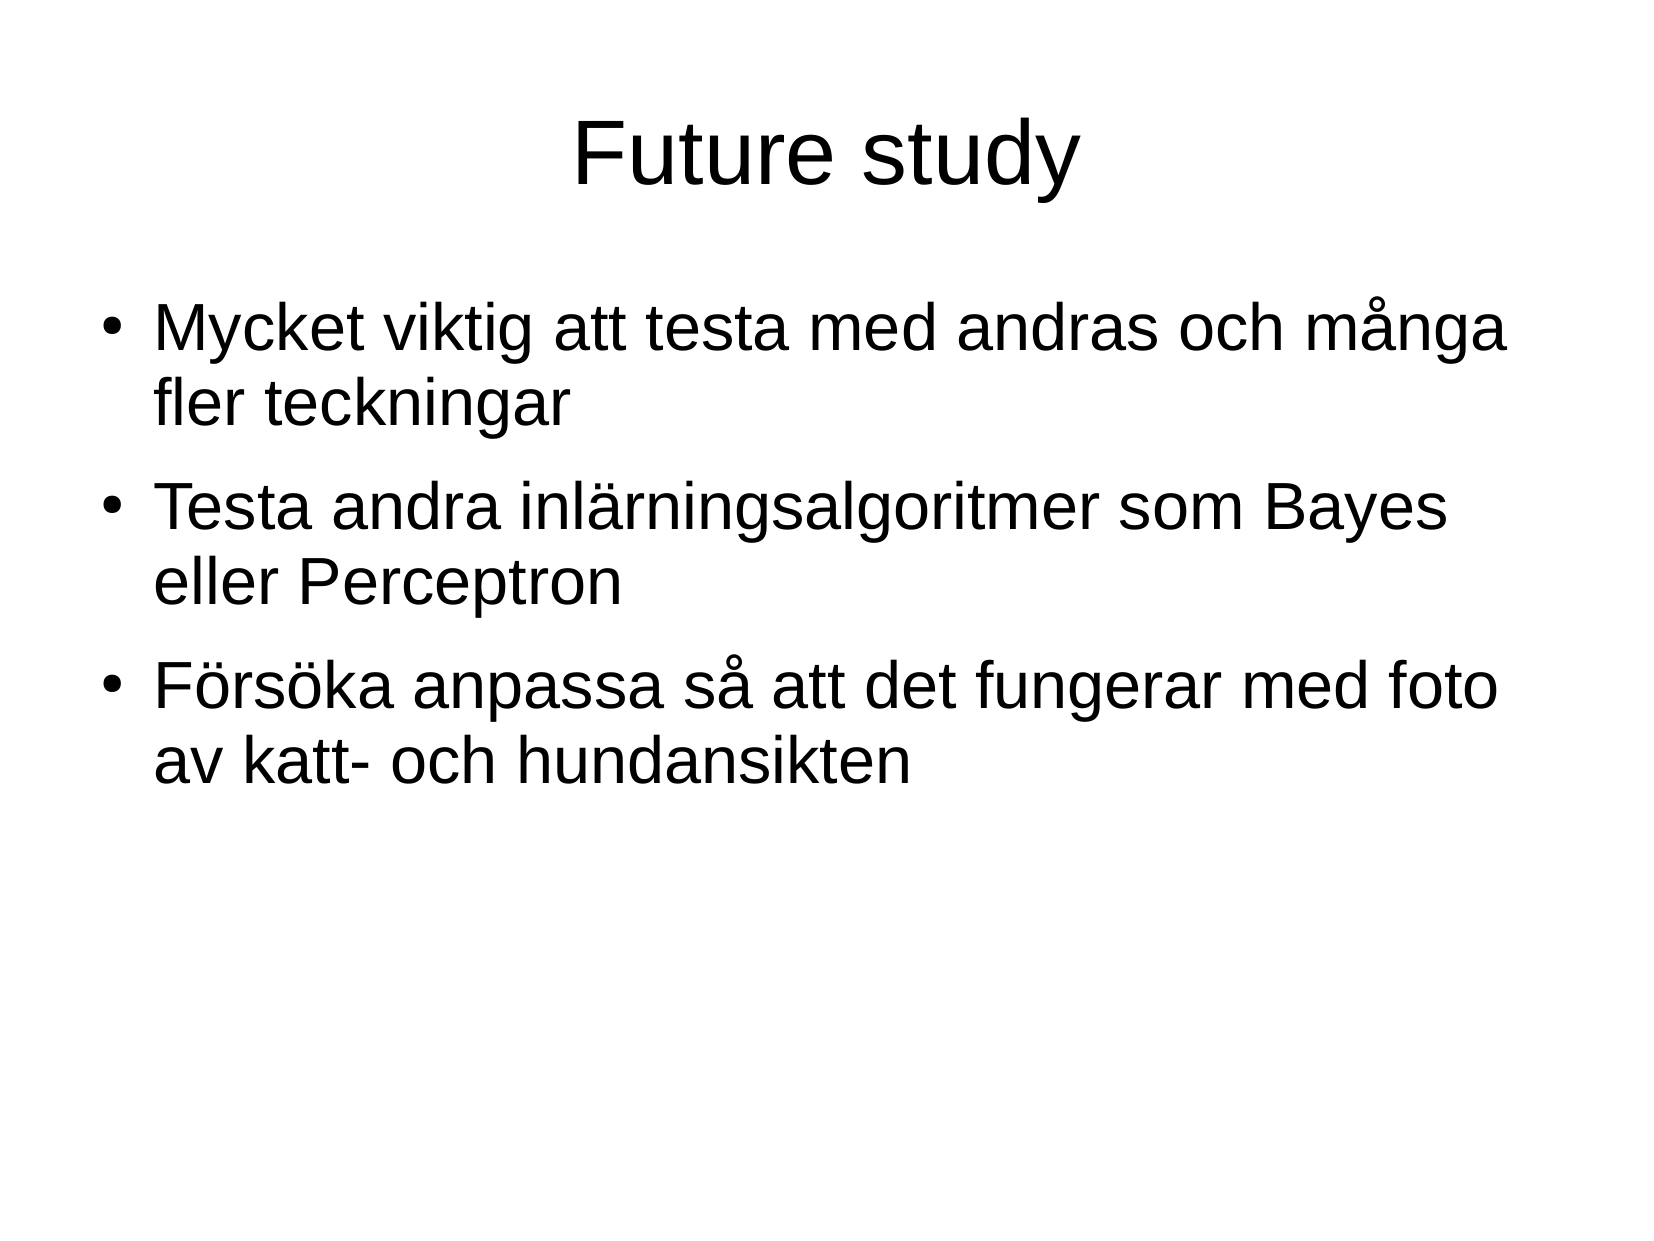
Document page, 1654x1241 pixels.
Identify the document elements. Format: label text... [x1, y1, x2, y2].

list Mycket viktig att testa med andras och många fler teckningar Testa andra inlärningsalgoritmer som Bayes eller Perceptron Försöka anpassa så att det fungerar med foto av katt- och hundansikten [82, 290, 1571, 1010]
title Future study [82, 49, 1571, 257]
